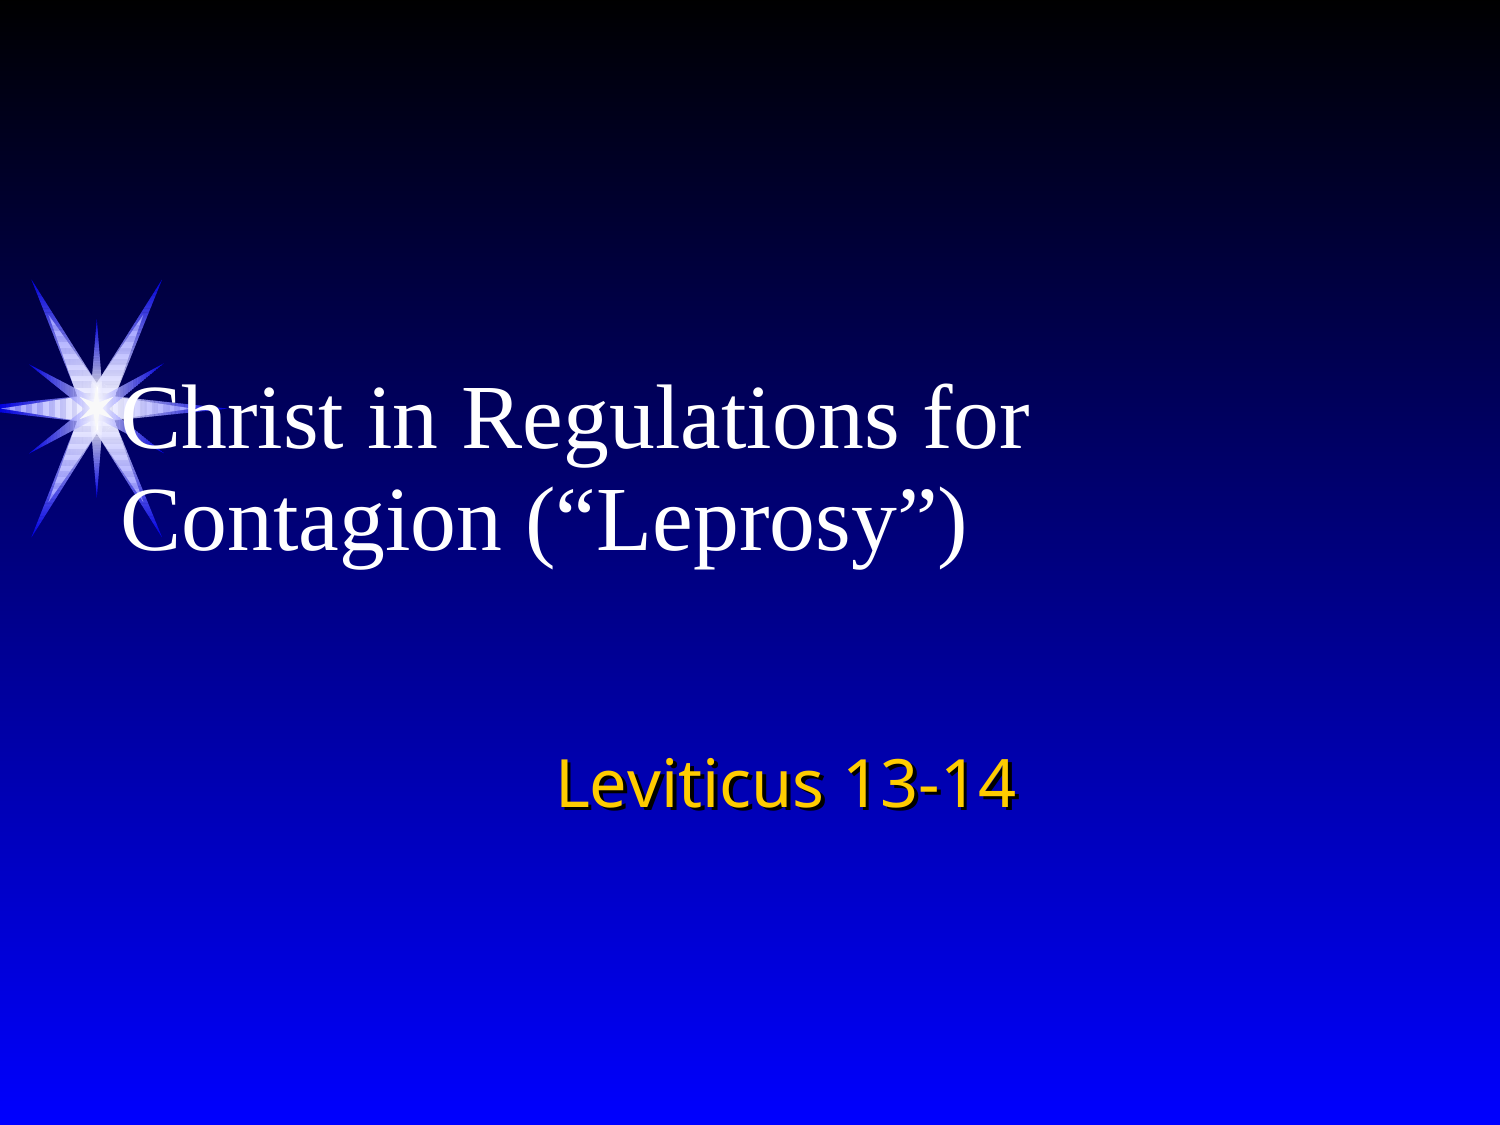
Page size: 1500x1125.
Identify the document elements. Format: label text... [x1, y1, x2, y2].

title Christ in Regulations for Contagion (“Leprosy”) [105, 351, 1448, 587]
subtitle Leviticus 13-14 [233, 637, 1339, 926]
